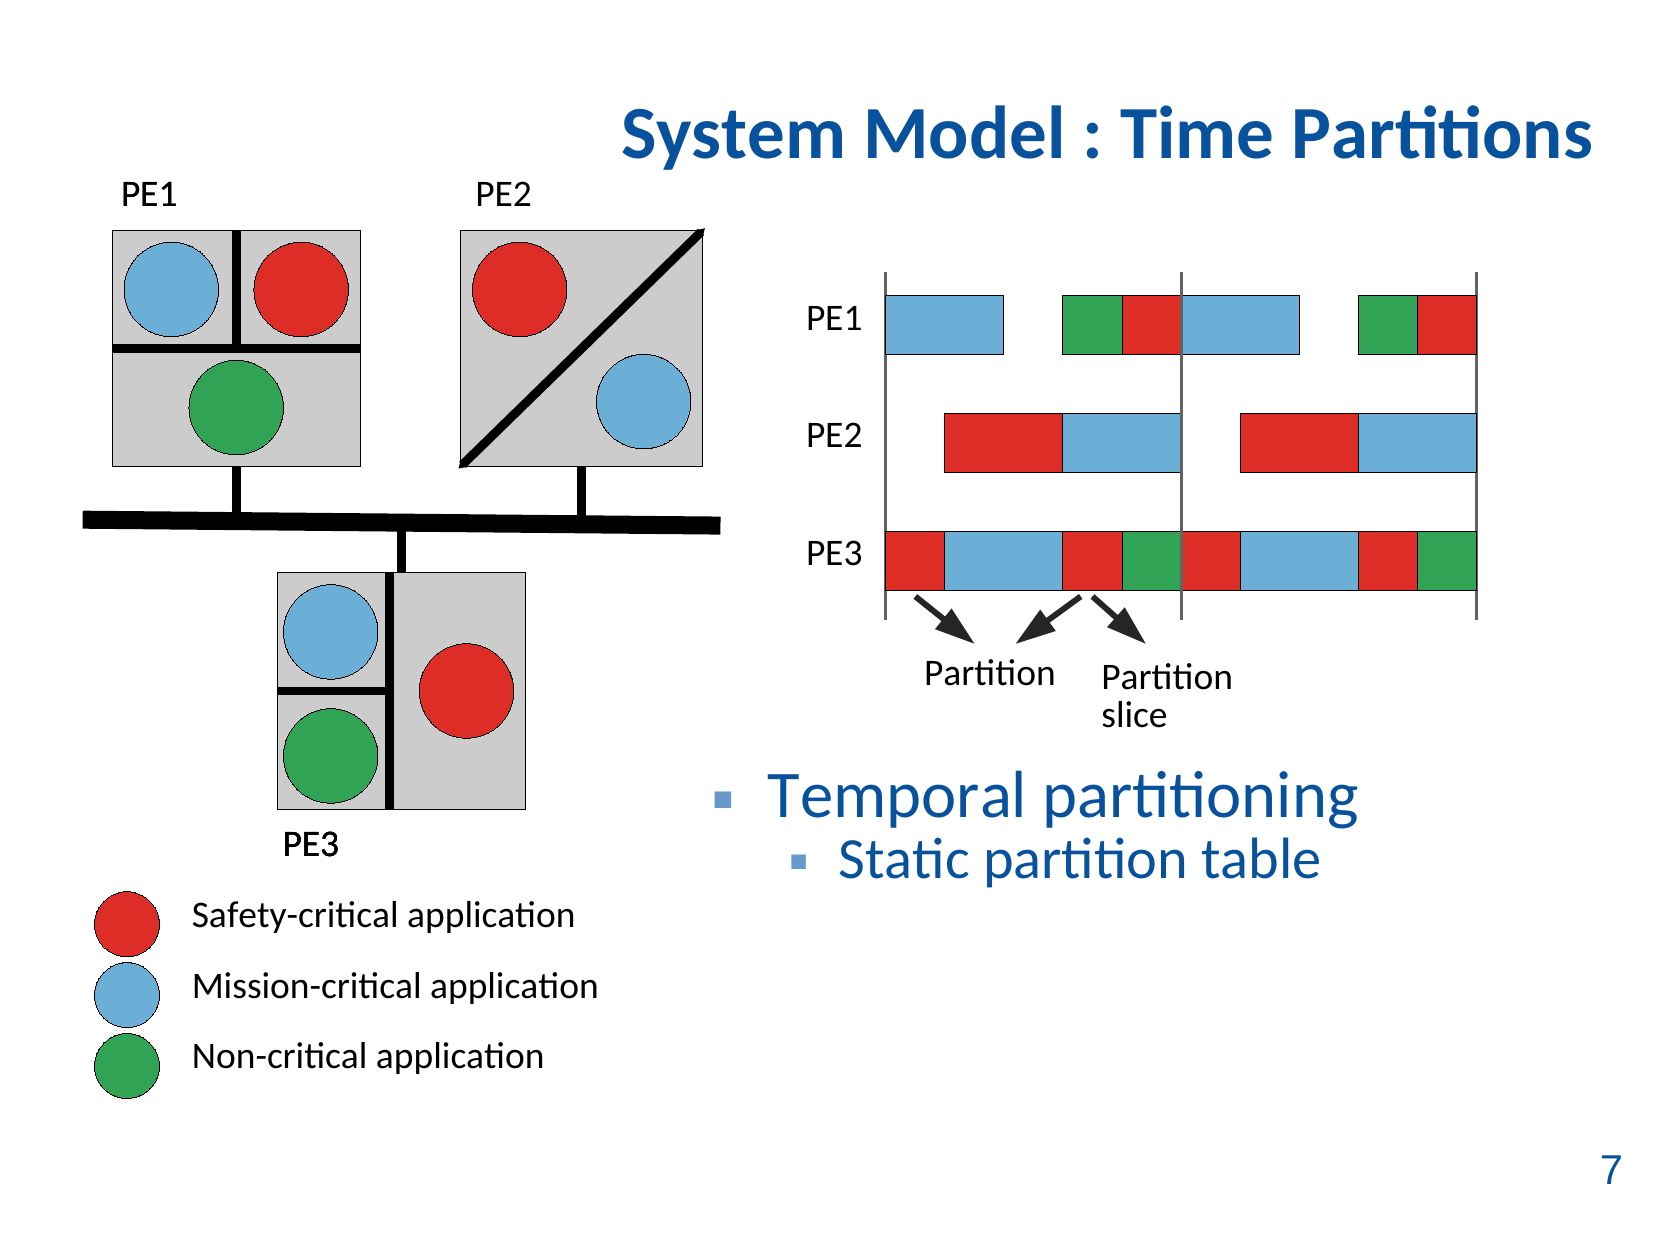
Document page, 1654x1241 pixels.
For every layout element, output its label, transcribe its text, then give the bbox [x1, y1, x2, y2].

text_box PE3 [267, 820, 355, 882]
text_box PE1 [791, 295, 886, 356]
text_box [944, 413, 1180, 473]
text_box [1240, 413, 1477, 473]
text_box [112, 232, 232, 344]
text_box [277, 572, 526, 810]
text_box [1062, 295, 1180, 355]
text_box [468, 238, 703, 467]
text_box PE2 [460, 171, 638, 230]
title System Model : Time Partitions [0, 0, 1595, 178]
text_box Safety-critical application [177, 891, 703, 953]
text_box [1183, 531, 1477, 591]
text_box Mission-critical application [177, 962, 703, 1024]
text_box [94, 891, 160, 957]
text_box [886, 295, 1004, 355]
text_box Partition [909, 649, 1087, 711]
list Temporal partitioning Static partition table [696, 767, 1643, 1117]
text_box [886, 531, 1180, 591]
text_box [112, 230, 361, 467]
text_box PE3 [791, 529, 886, 591]
text_box Non-critical application [177, 1033, 703, 1094]
text_box Partition slice [1086, 653, 1264, 761]
text_box PE1 [106, 171, 284, 232]
text_box [94, 1033, 160, 1099]
text_box [1358, 295, 1477, 355]
text_box [94, 962, 160, 1028]
text_box PE2 [791, 411, 886, 473]
text_box [1183, 295, 1300, 355]
text_box [460, 230, 695, 460]
